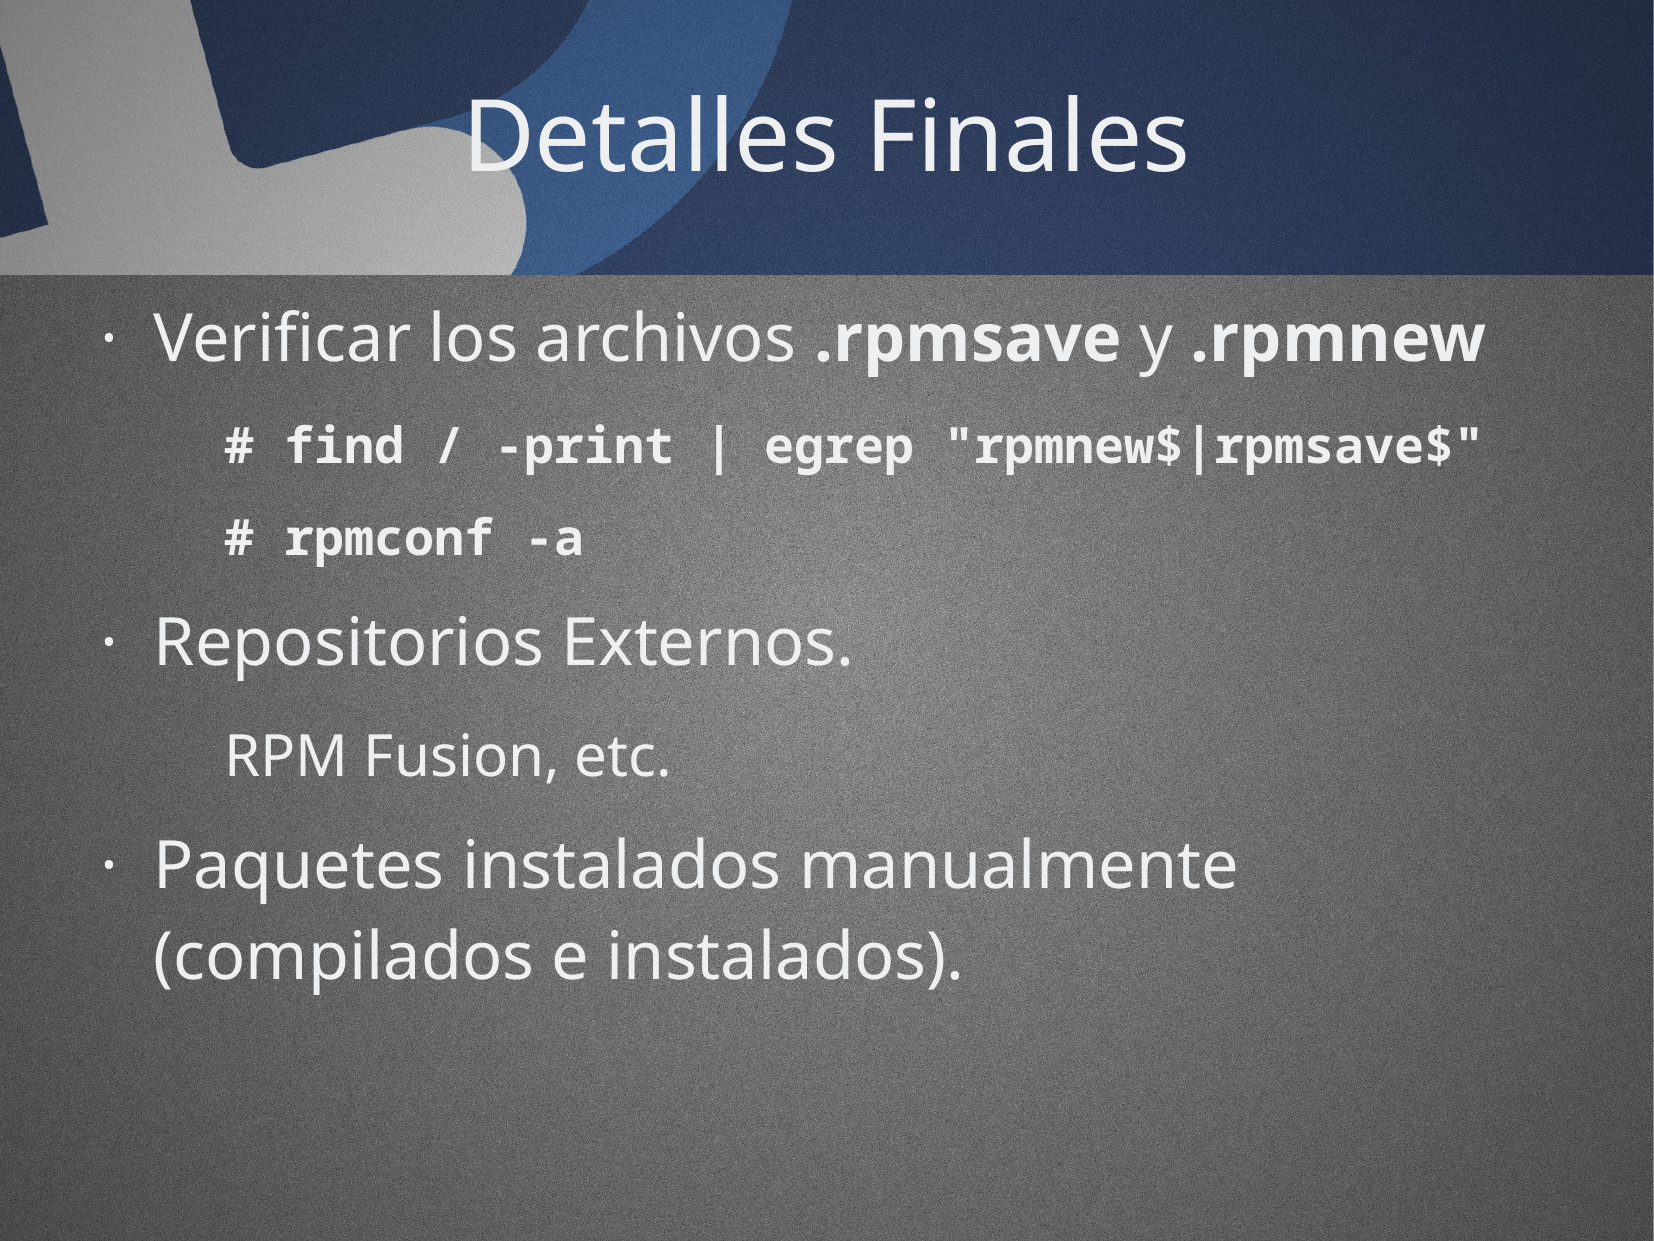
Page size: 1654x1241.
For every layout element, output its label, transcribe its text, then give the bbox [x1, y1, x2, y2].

list Verificar los archivos .rpmsave y .rpmnew # find / -print | egrep "rpmnew$|rpmsave$" # rpmconf -a Repositorios Externos. RPM Fusion, etc. Paquetes instalados manualmente (compilados e instalados). [82, 290, 1571, 1020]
picture [0, 0, 1654, 1241]
title Detalles Finales [88, 29, 1565, 237]
